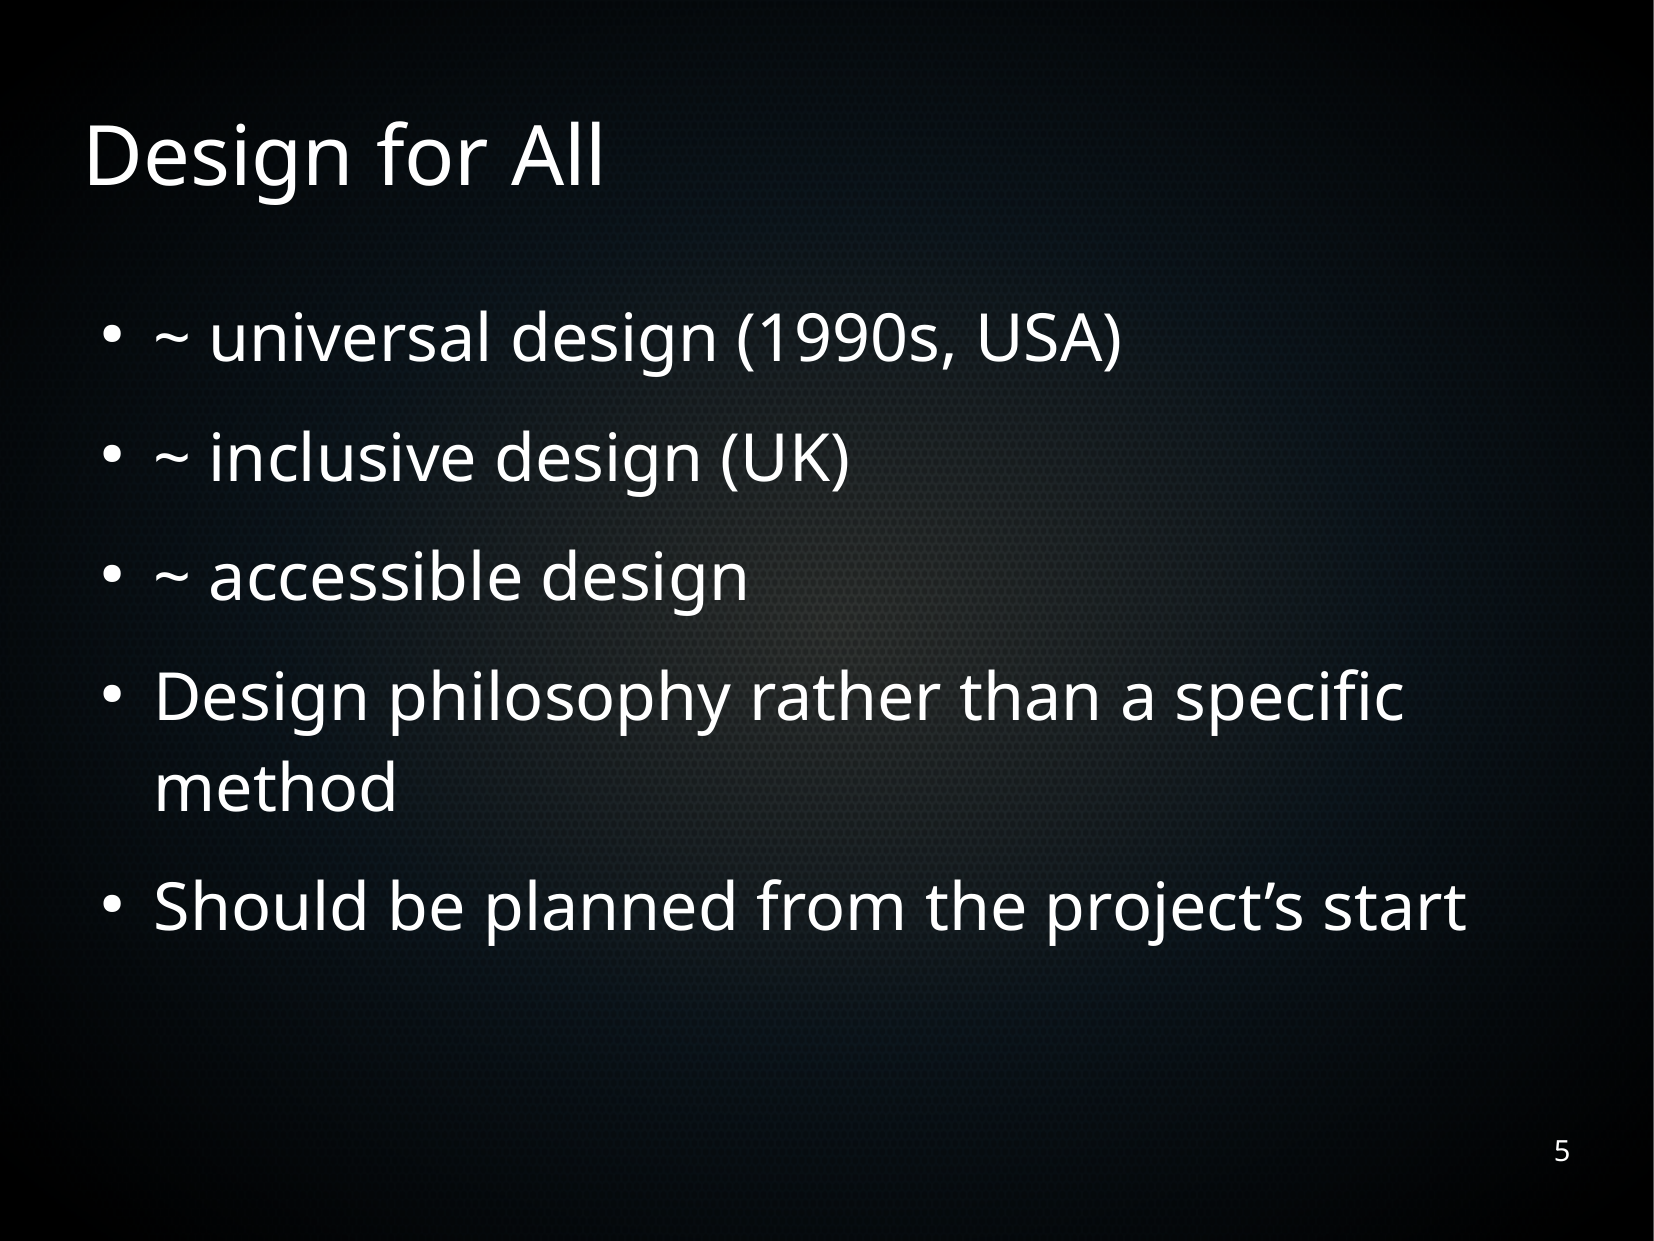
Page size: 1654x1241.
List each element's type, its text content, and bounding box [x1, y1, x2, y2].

title Design for All [82, 49, 1571, 257]
list ~ universal design (1990s, USA) ~ inclusive design (UK) ~ accessible design Design philosophy rather than a specific method Should be planned from the project’s start [82, 290, 1538, 1010]
picture [0, 0, 1654, 1241]
